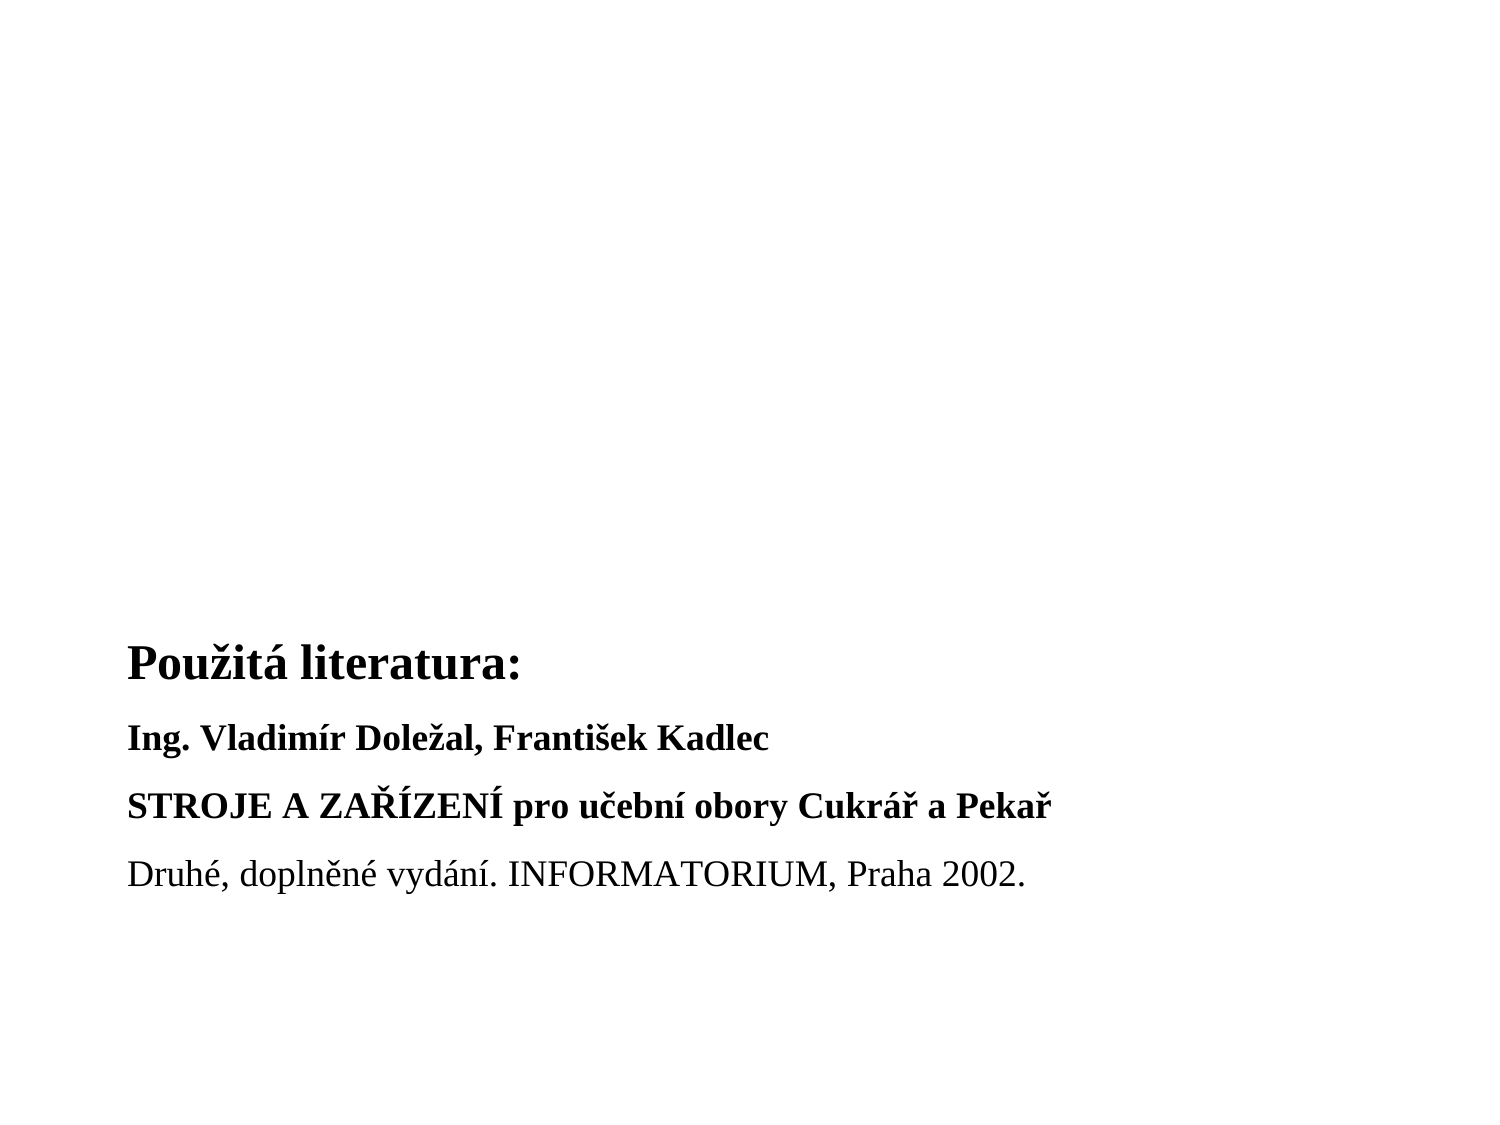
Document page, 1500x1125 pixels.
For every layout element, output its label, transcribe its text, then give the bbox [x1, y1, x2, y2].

text_box Použitá literatura: Ing. Vladimír Doležal, František Kadlec STROJE A ZAŘÍZENÍ pro učební obory Cukrář a Pekař Druhé, doplněné vydání. INFORMATORIUM, Praha 2002. [112, 621, 1424, 971]
